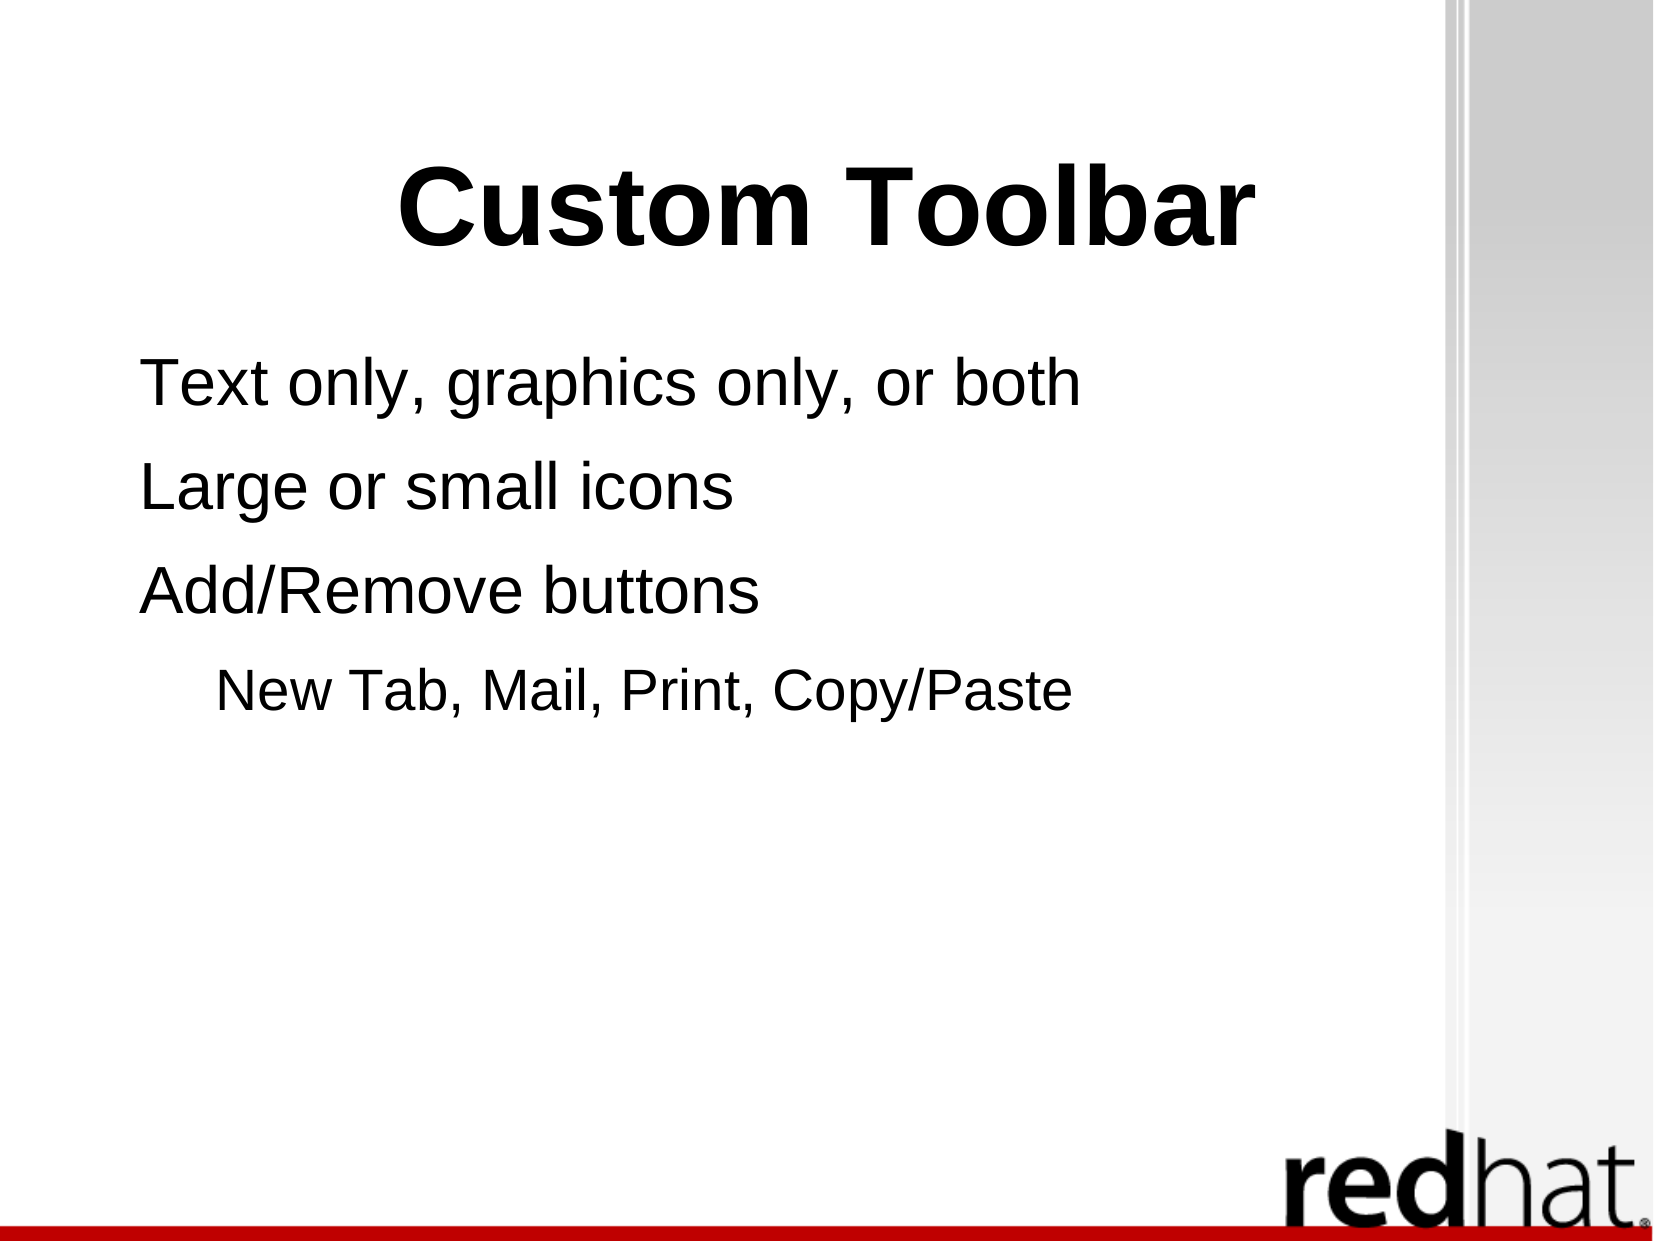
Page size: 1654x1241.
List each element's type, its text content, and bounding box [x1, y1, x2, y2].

list Text only, graphics only, or both Large or small icons Add/Remove buttons New Tab, Mail, Print, Copy/Paste [121, 344, 1533, 1127]
picture [0, 0, 1654, 1241]
title Custom Toolbar [121, 102, 1533, 311]
